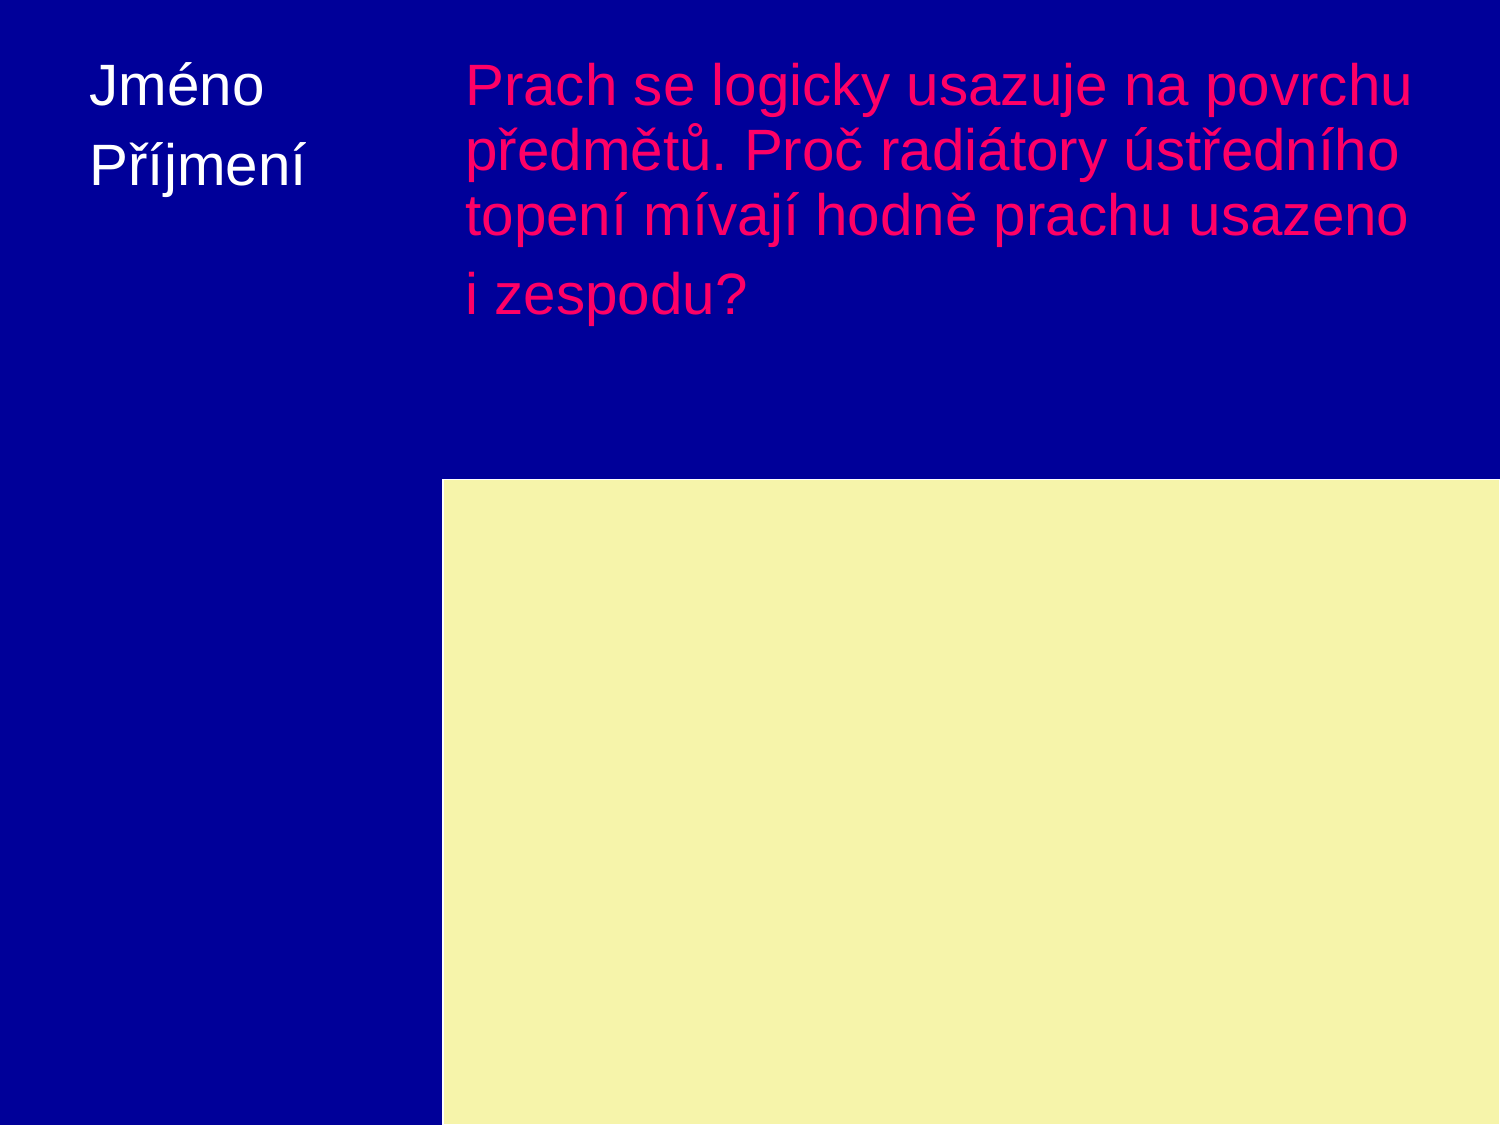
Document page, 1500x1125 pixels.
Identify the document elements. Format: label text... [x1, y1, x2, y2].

text_box Prach se logicky usazuje na povrchu předmětů. Proč radiátory ústředního topení mívají hodně prachu usazeno i zespodu? [451, 45, 1500, 479]
text_box Jméno Příjmení [74, 45, 451, 525]
text_box [442, 479, 1500, 1125]
